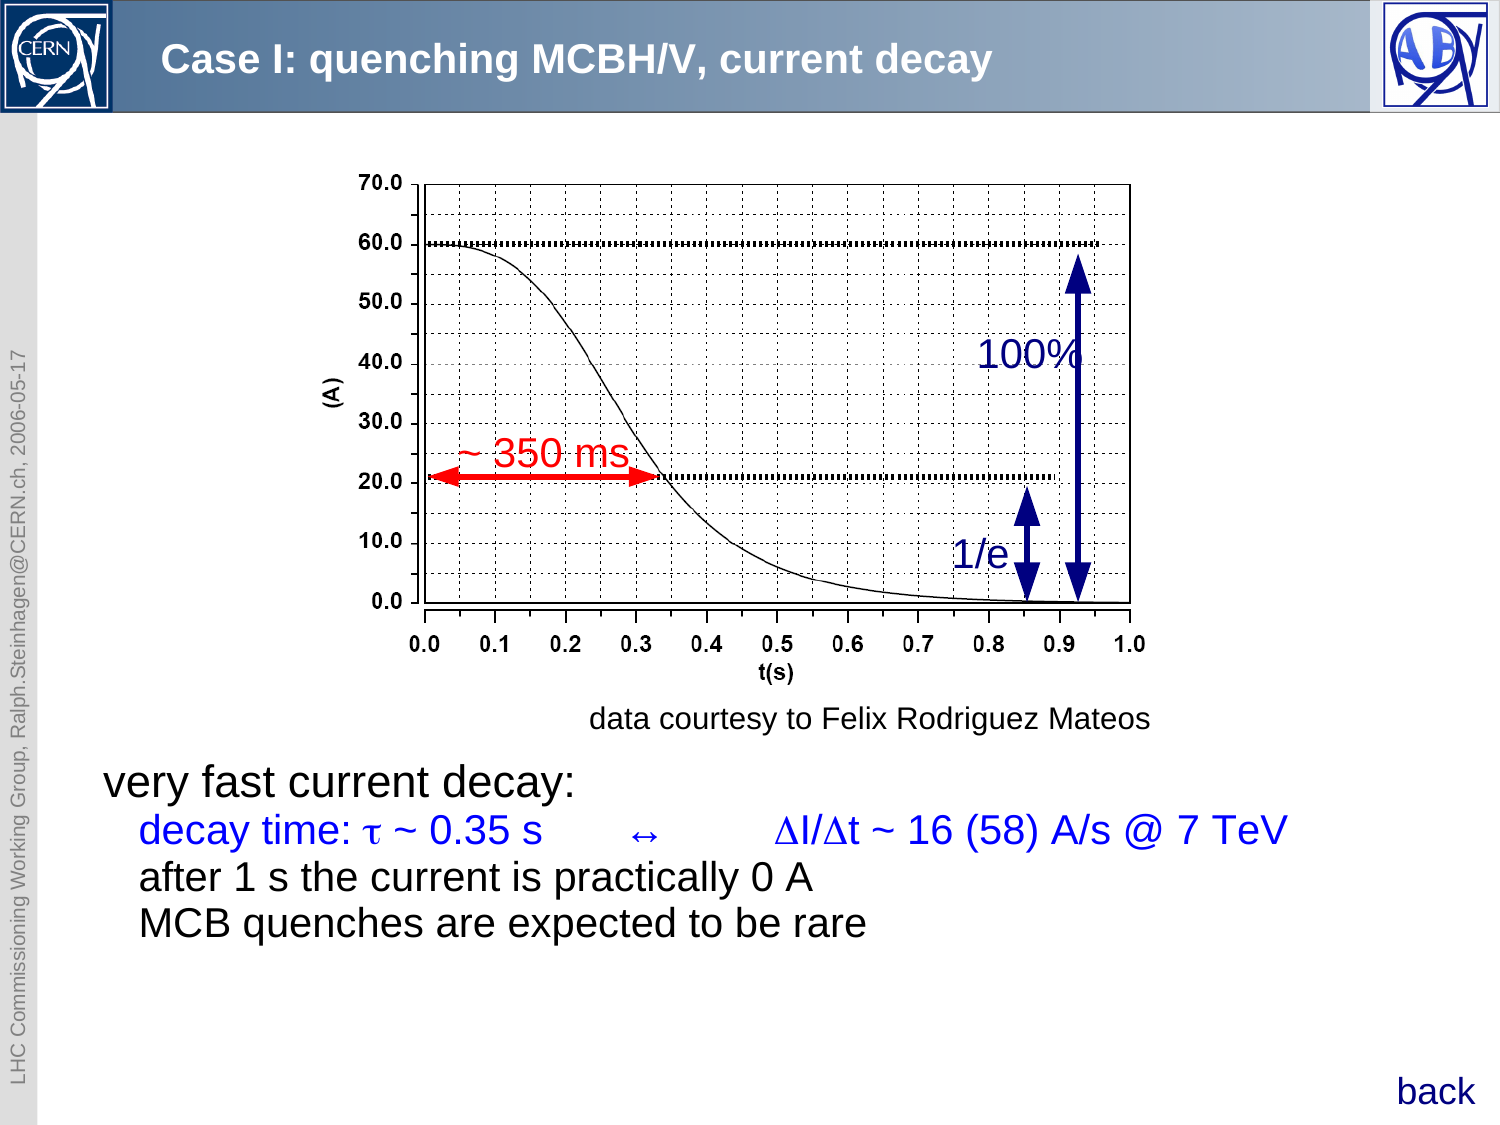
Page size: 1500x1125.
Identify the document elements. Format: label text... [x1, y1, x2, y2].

text_box 1/e [936, 523, 1037, 596]
subtitle data courtesy to Felix Rodriguez Mateos [455, 692, 1152, 736]
picture [308, 160, 1148, 697]
picture [1382, 1, 1489, 108]
text_box very fast current decay: decay time: t ~ 0.35 s ↔ DI/Dt ~ 16 (58) A/s @ 7 TeV after 1 s the current is practically 0 A MCB quenches are expected to be rare [52, 748, 1447, 978]
text_box back [1381, 1062, 1500, 1120]
title Case I: quenching MCBH/V, current decay [160, 7, 1340, 110]
picture [0, 0, 113, 113]
text_box 100% [961, 323, 1123, 396]
